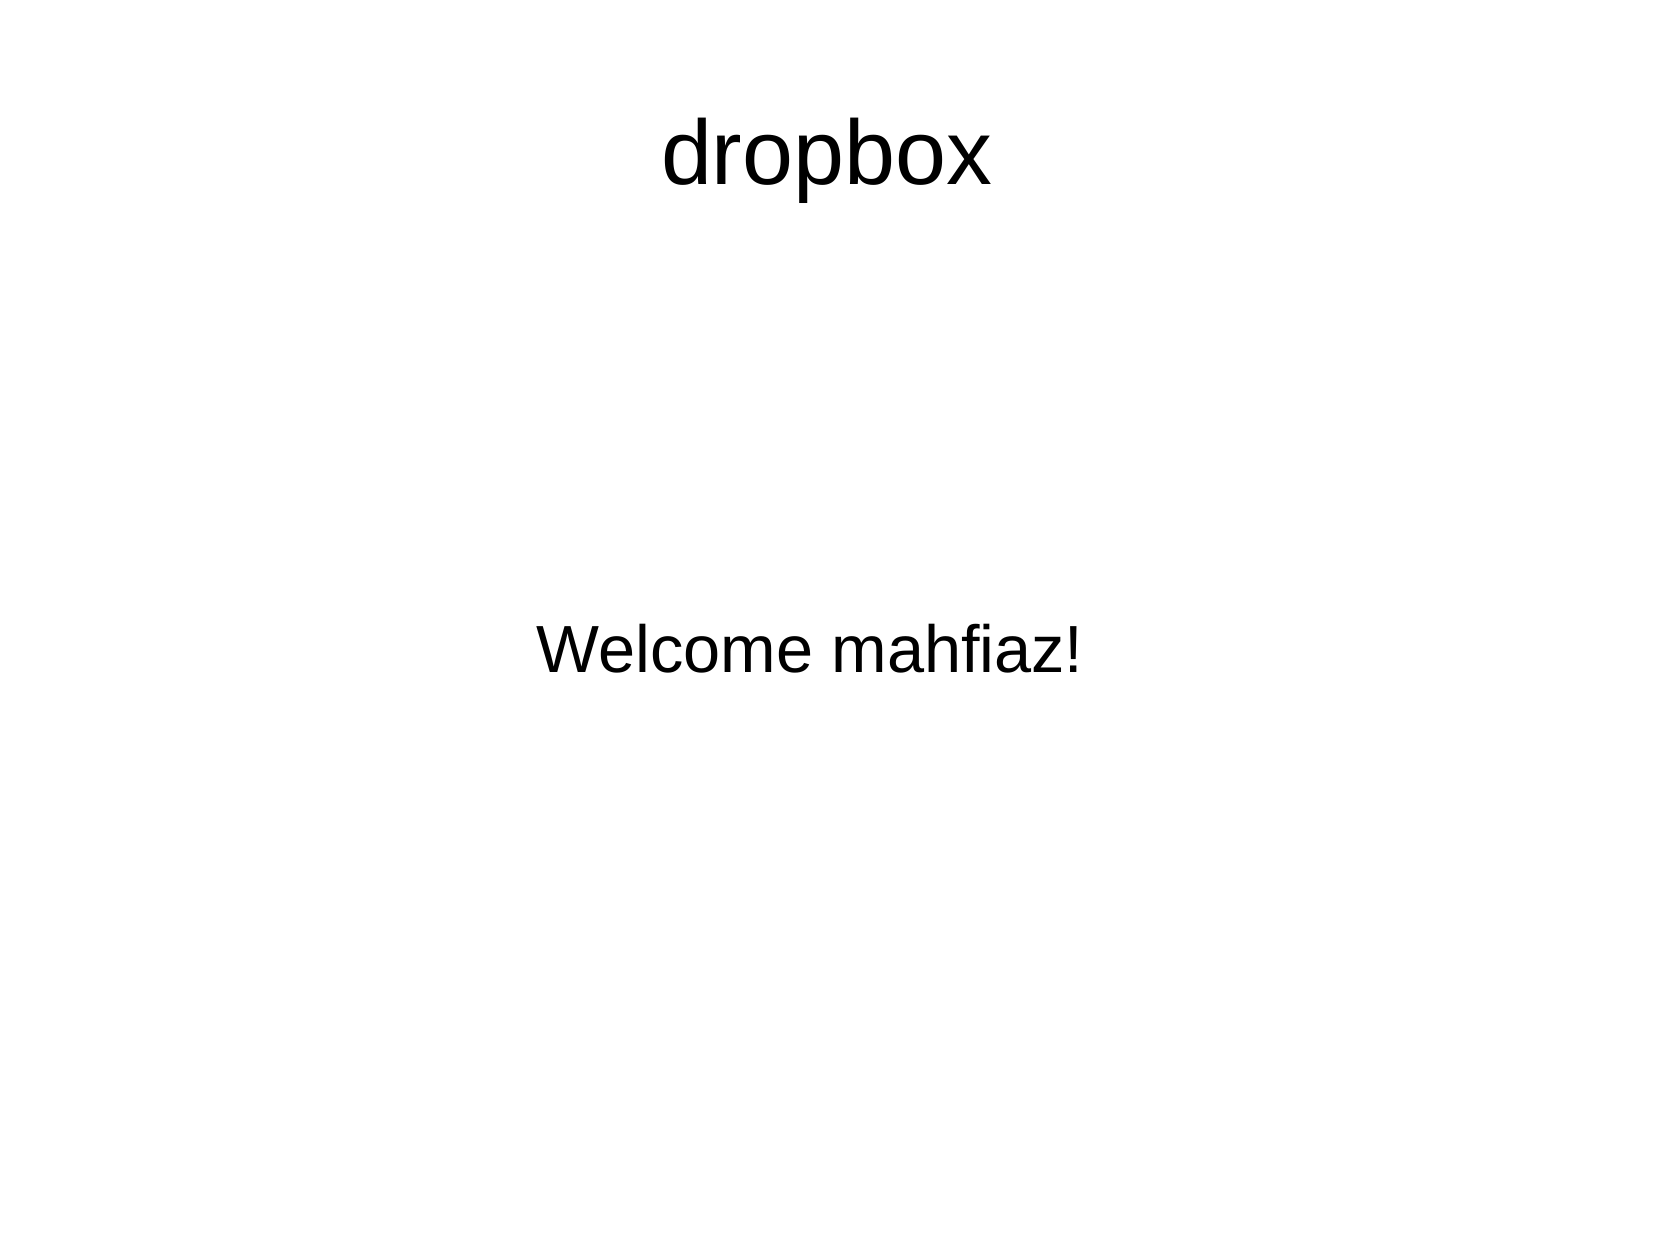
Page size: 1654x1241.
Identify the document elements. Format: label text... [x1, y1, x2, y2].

title dropbox [82, 49, 1571, 257]
subtitle Welcome mahfiaz! [82, 290, 1538, 1010]
